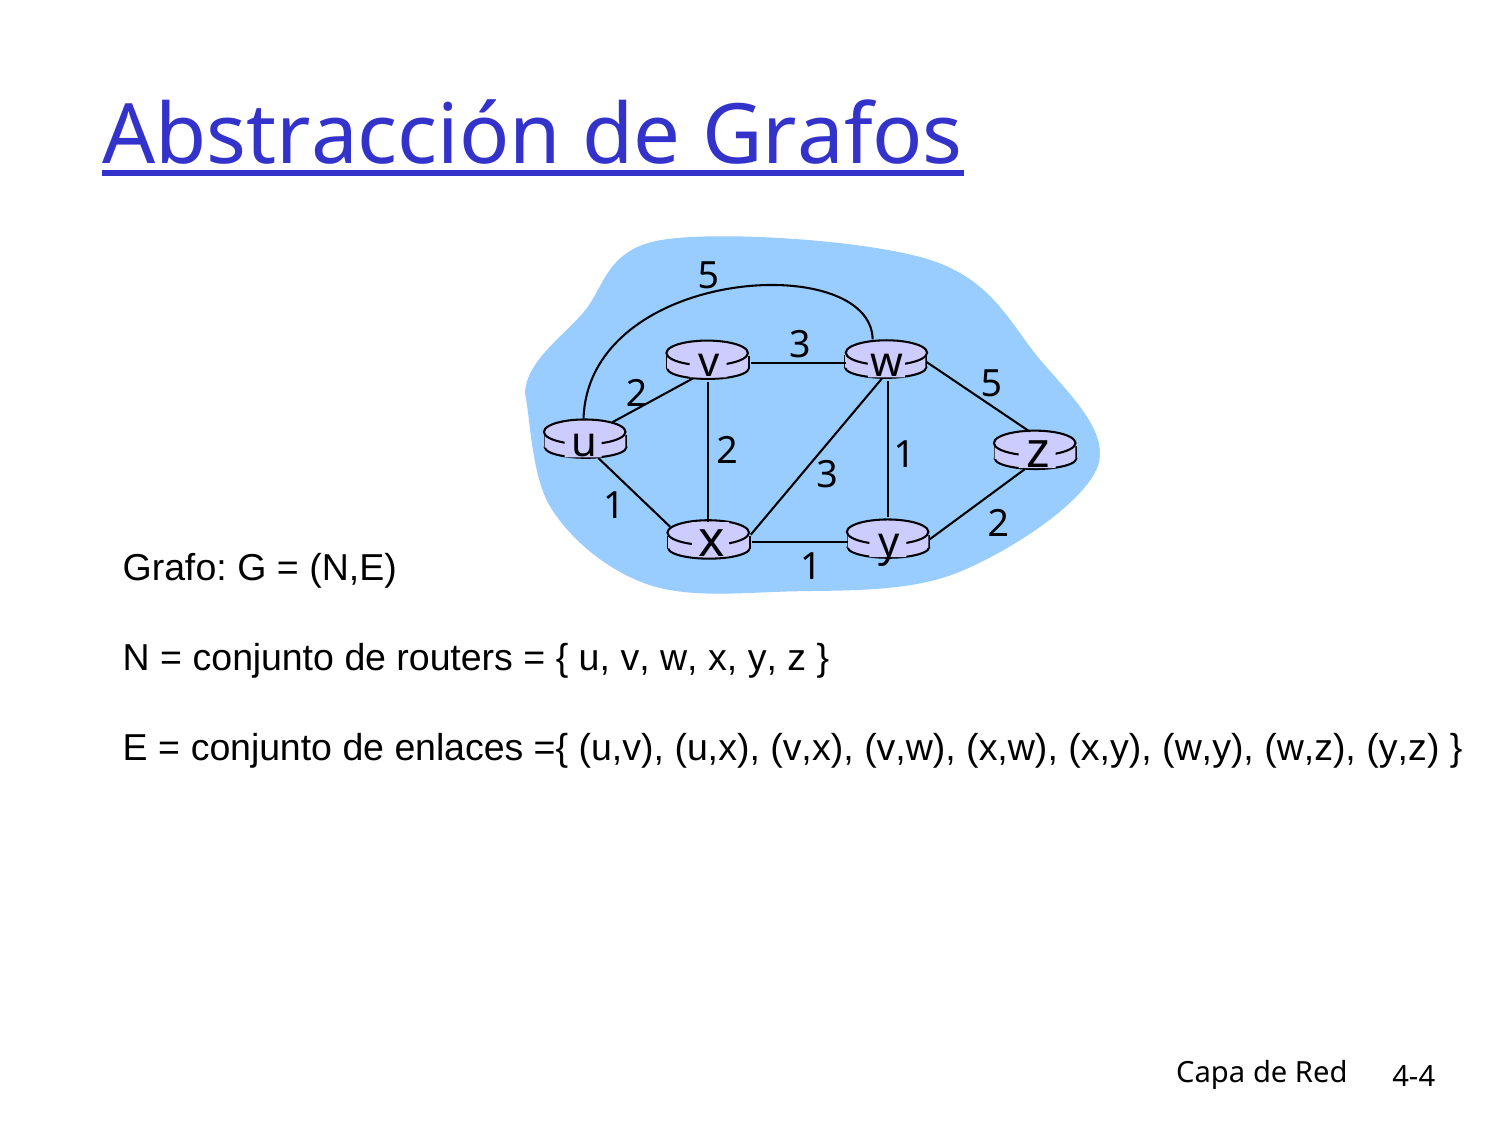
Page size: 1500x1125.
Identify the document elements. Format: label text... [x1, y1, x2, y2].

text_box y [863, 507, 915, 535]
title Abstracción de Grafos [87, 37, 1363, 225]
text_box 3 [801, 442, 853, 503]
text_box 1 [878, 422, 931, 484]
text_box x [683, 498, 740, 535]
text_box 2 [972, 491, 1025, 535]
text_box Grafo: G = (N,E) N = conjunto de routers = { u, v, w, x, y, z } E = conjunto de enlaces ={ (u,v), (u,x), (v,x), (v,w), (x,w), (x,y), (w,y), (w,z), (y,z) } [108, 535, 1479, 776]
text_box [586, 287, 868, 535]
text_box w [856, 327, 919, 393]
text_box v [683, 327, 735, 393]
text_box [939, 511, 972, 535]
text_box 2 [701, 417, 753, 479]
text_box 2 [611, 360, 663, 422]
text_box 3 [774, 312, 826, 373]
text_box 1 [588, 473, 640, 534]
text_box 5 [965, 351, 1017, 412]
text_box 5 [682, 242, 735, 304]
text_box [524, 236, 1100, 535]
text_box [753, 393, 887, 535]
text_box z [1011, 410, 1065, 486]
text_box u [556, 407, 612, 473]
